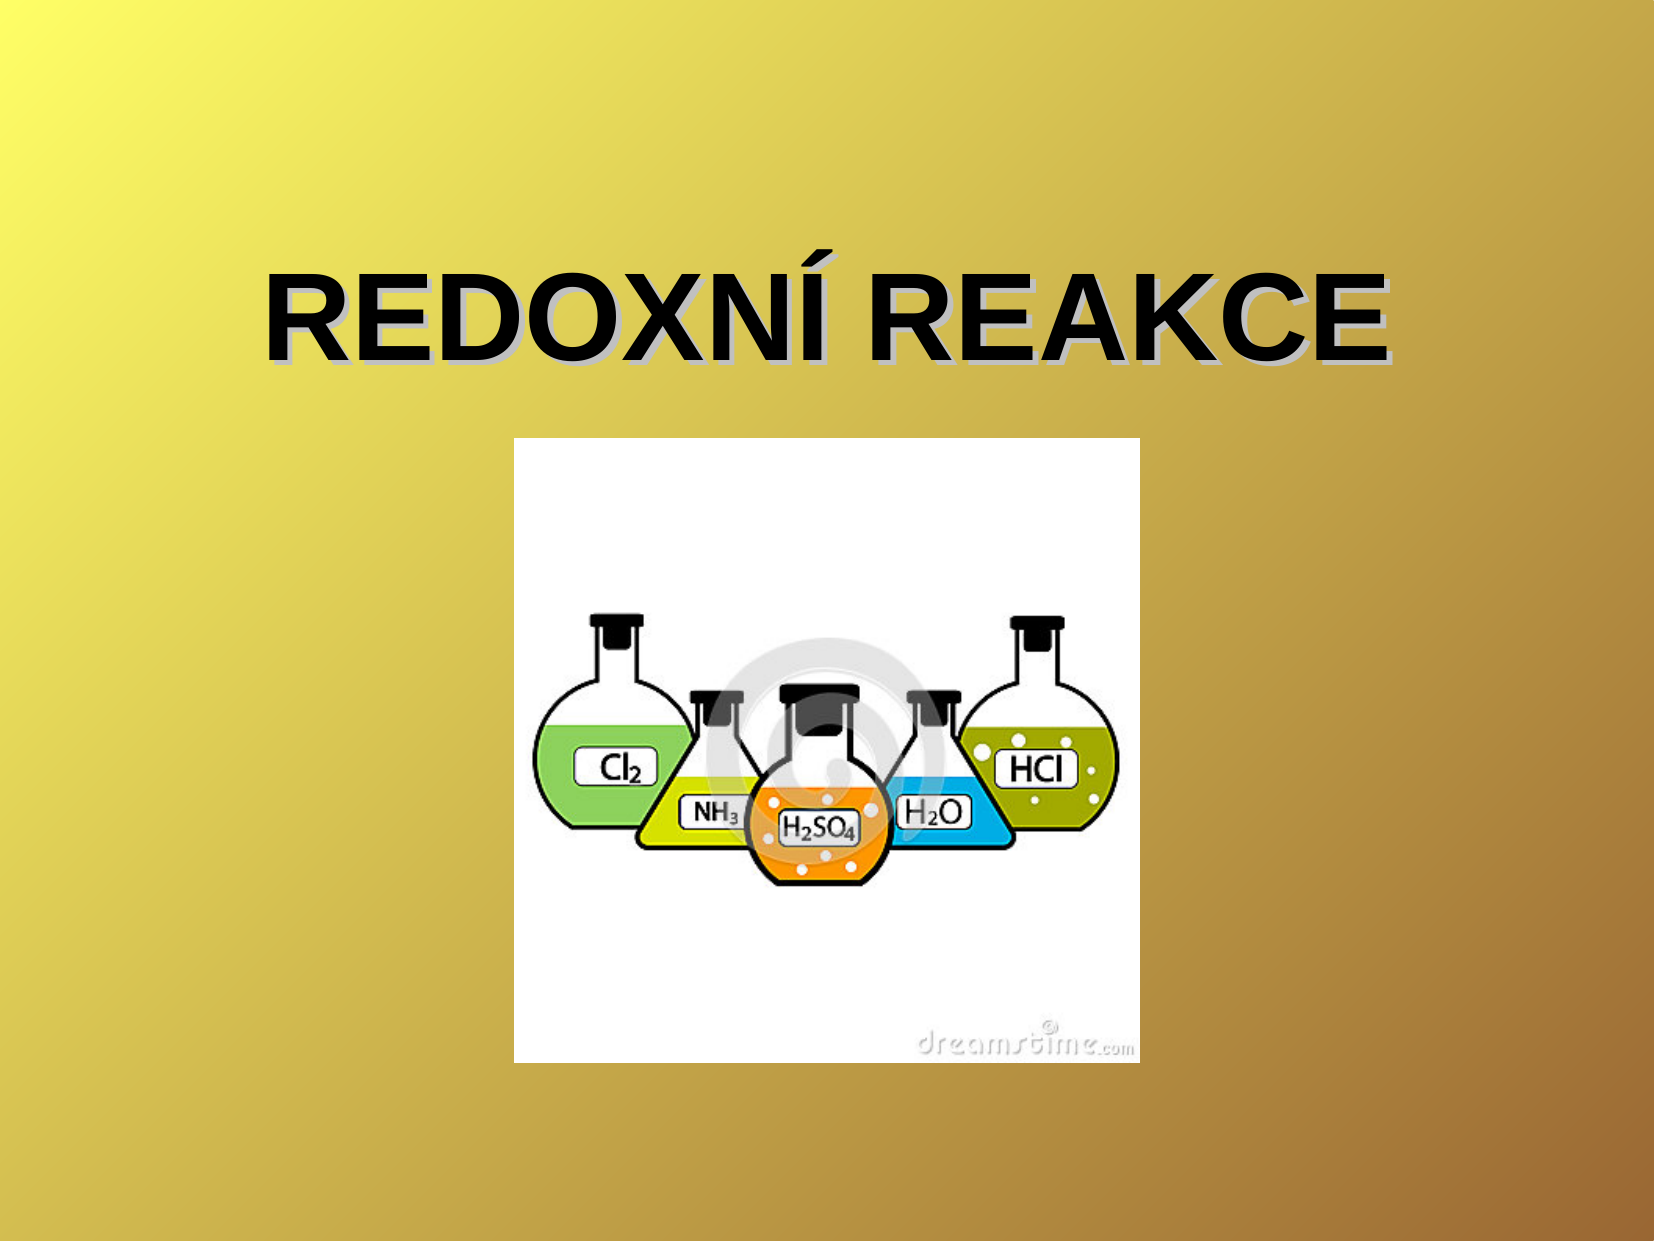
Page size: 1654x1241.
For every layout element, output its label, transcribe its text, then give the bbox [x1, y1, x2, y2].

title REDOXNÍ REAKCE [82, 206, 1571, 414]
picture [514, 438, 1140, 1063]
